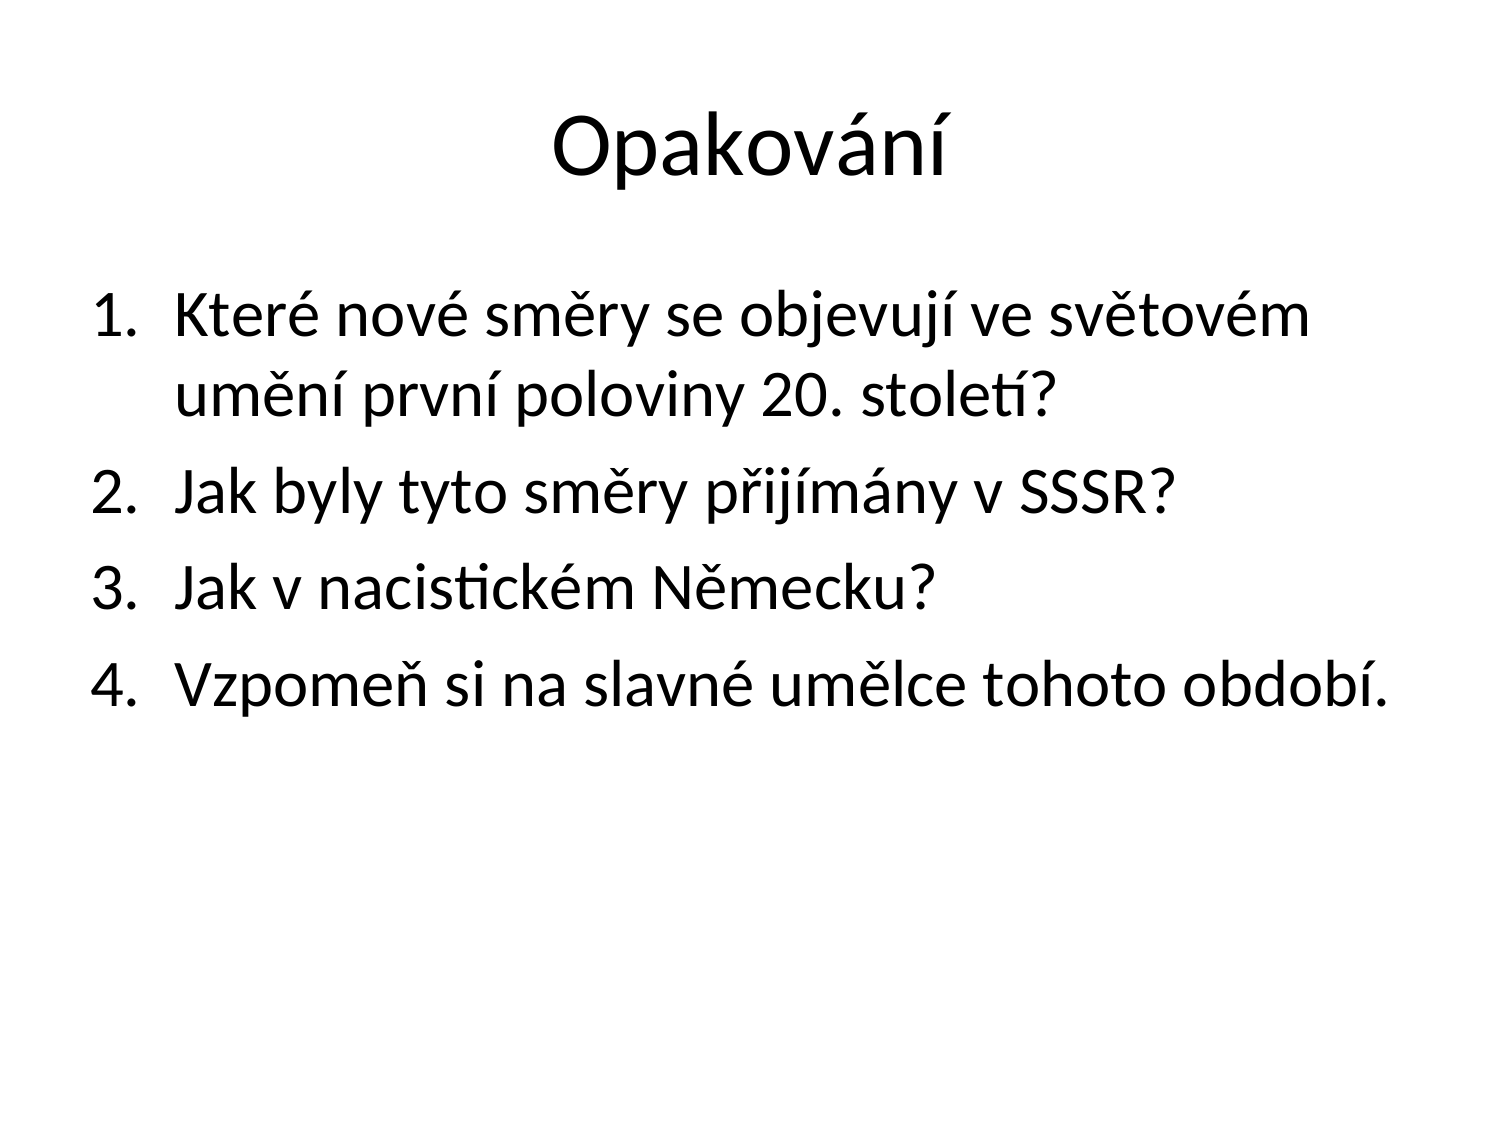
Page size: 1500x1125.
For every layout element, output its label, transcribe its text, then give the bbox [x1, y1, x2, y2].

title Opakování [75, 45, 1426, 233]
list Které nové směry se objevují ve světovém umění první poloviny 20. století? Jak byly tyto směry přijímány v SSSR? Jak v nacistickém Německu? Vzpomeň si na slavné umělce tohoto období. [75, 262, 1426, 1006]
